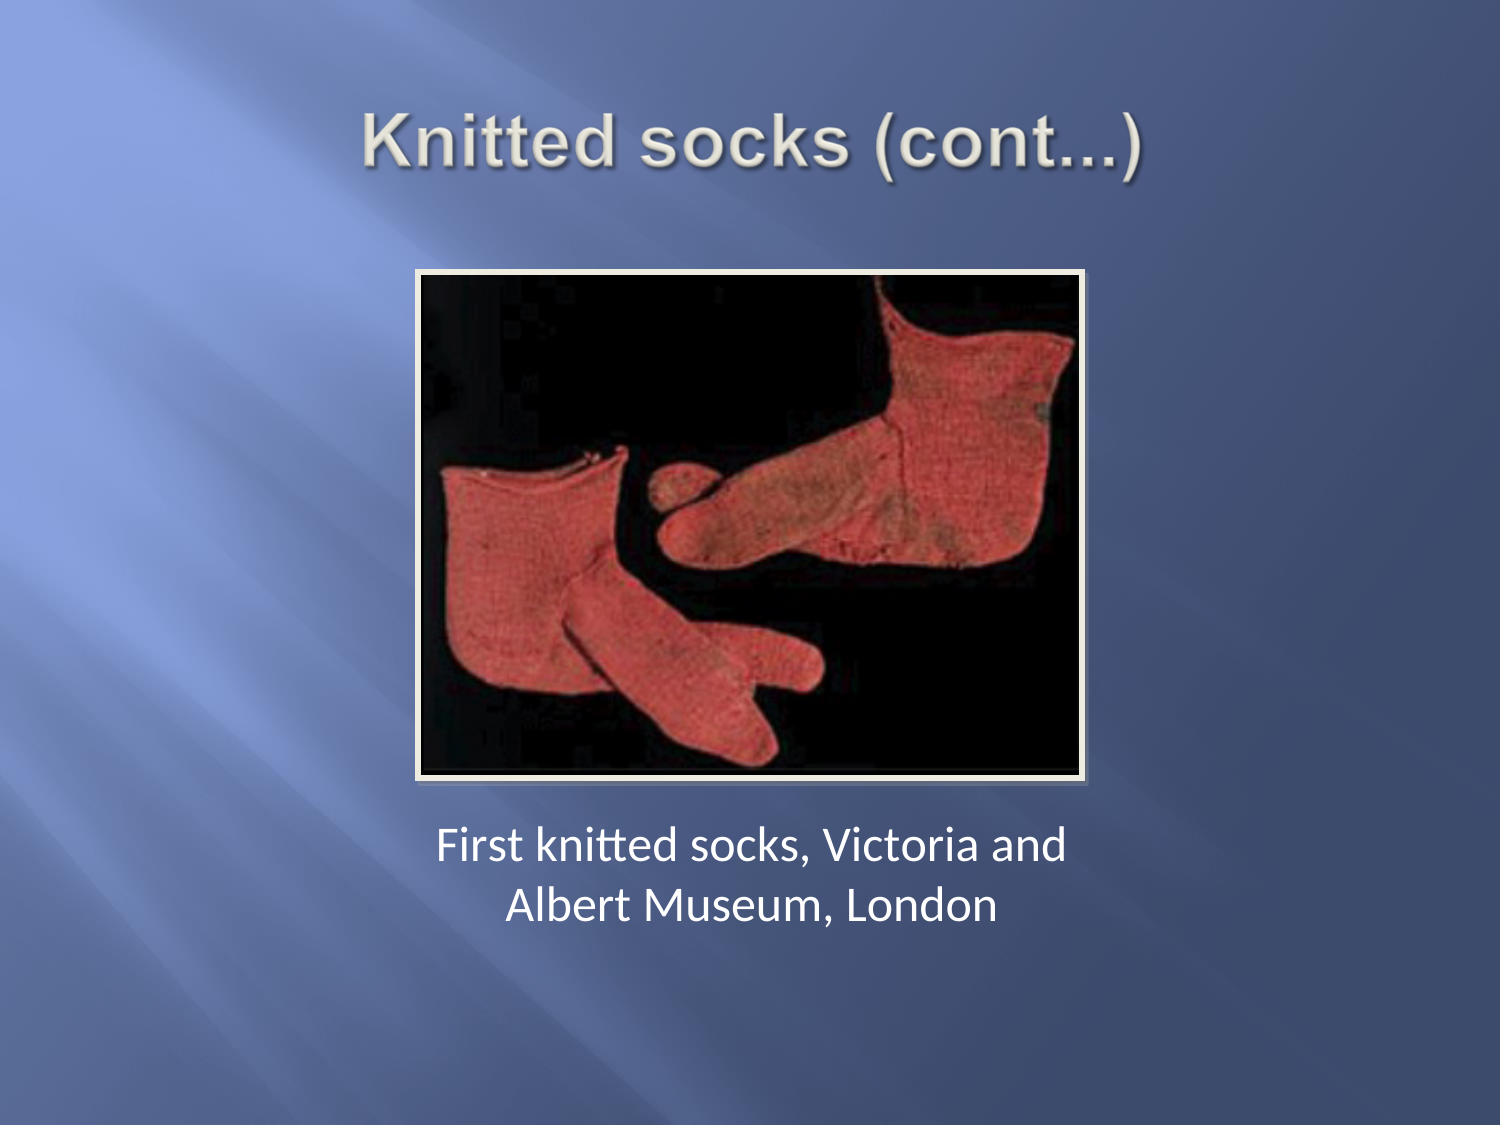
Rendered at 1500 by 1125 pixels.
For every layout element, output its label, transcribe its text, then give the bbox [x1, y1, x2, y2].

picture [0, 0, 1500, 1125]
text_box First knitted socks, Victoria and Albert Museum, London [420, 803, 1083, 940]
